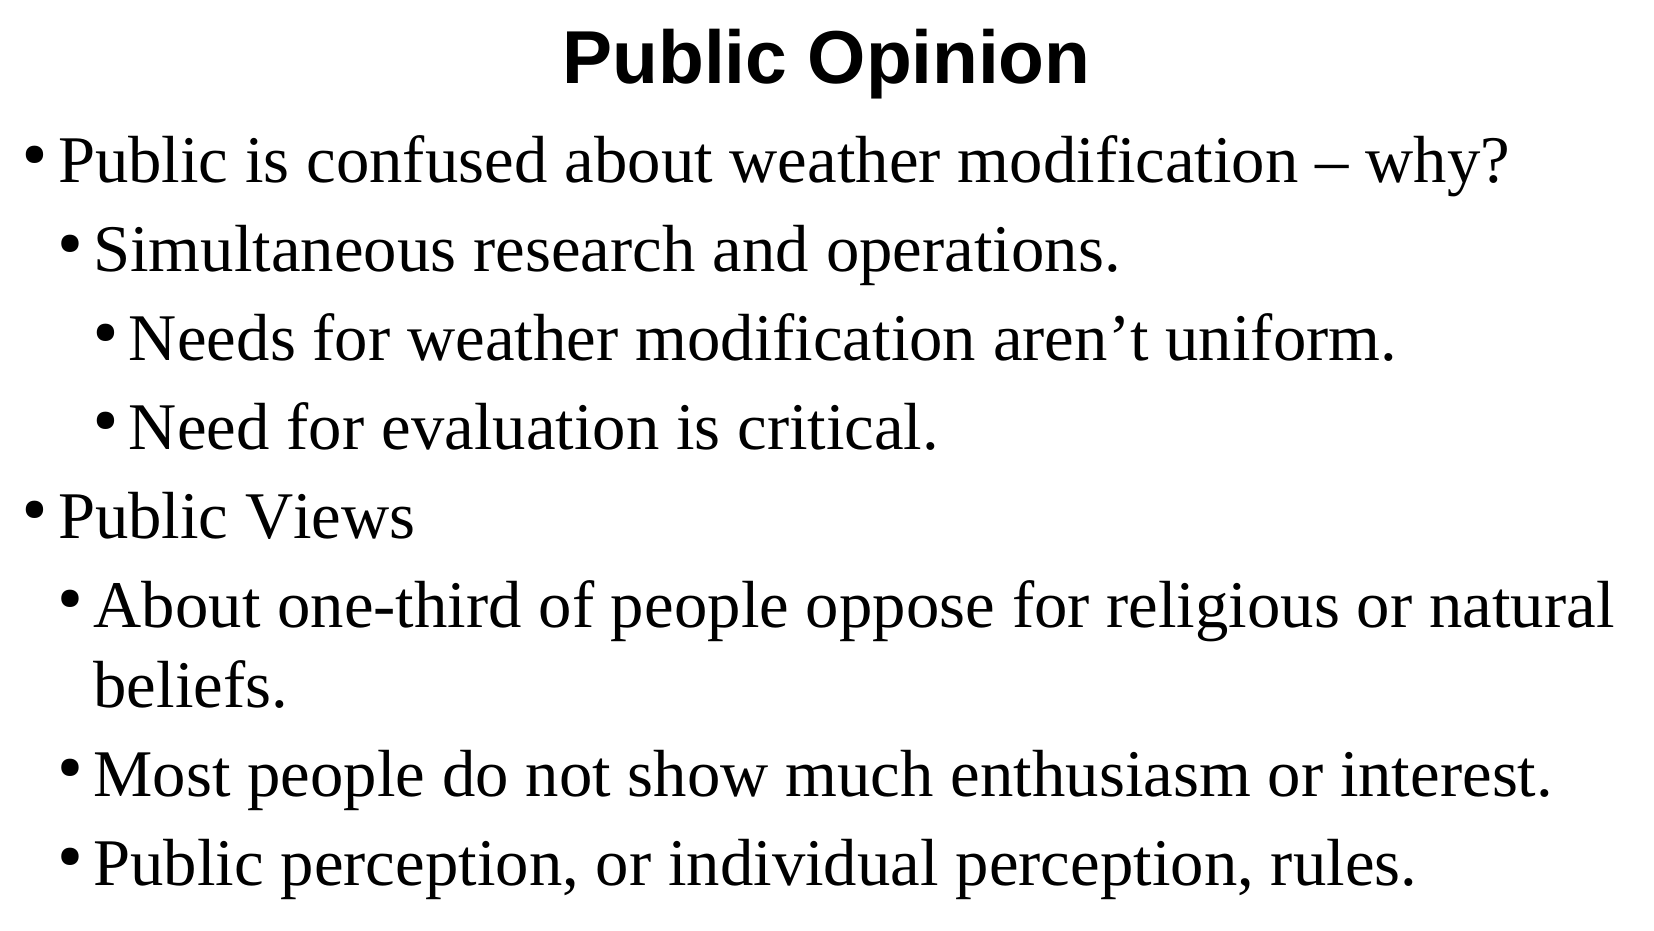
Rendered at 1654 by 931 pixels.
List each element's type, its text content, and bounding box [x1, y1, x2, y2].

text_box Public is confused about weather modification – why? Simultaneous research and operations. Needs for weather modification aren’t uniform. Need for evaluation is critical. Public Views About one-third of people oppose for religious or natural beliefs. Most people do not show much enthusiasm or interest. Public perception, or individual perception, rules. [7, 108, 1639, 906]
title Public Opinion [0, 5, 1654, 113]
